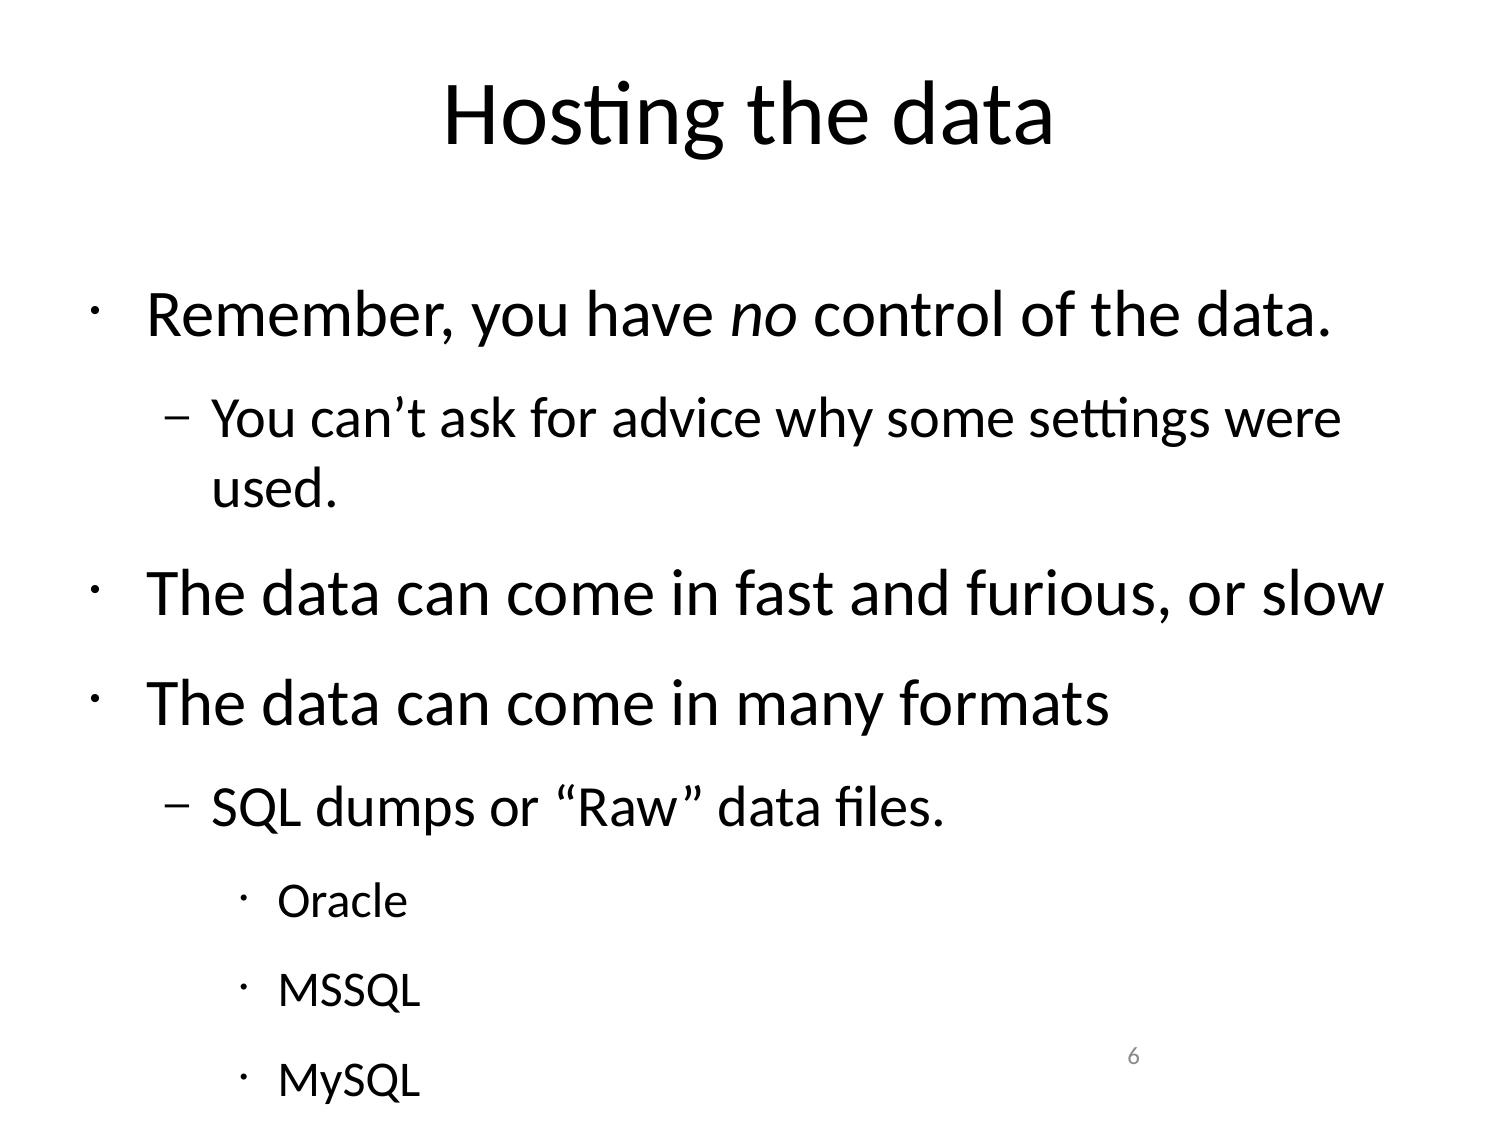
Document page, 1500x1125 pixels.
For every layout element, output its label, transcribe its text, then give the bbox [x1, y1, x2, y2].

text_box <number> [1112, 1024, 1463, 1085]
list Remember, you have no control of the data. You can’t ask for advice why some settings were used. The data can come in fast and furious, or slow The data can come in many formats SQL dumps or “Raw” data files. Oracle MSSQL MySQL MS Access MS Excel files Csv / Text / Other… The data may have viruses. Do not run antivirus on the data until it’s been processed so you can extract info anyways from the files that may have valuable content in addition to the viruses. Be sure you are on an isolated network. Importing the data into MySQL is good, because it’s a fast server. [75, 262, 1425, 1005]
title Hosting the data [75, 45, 1425, 233]
